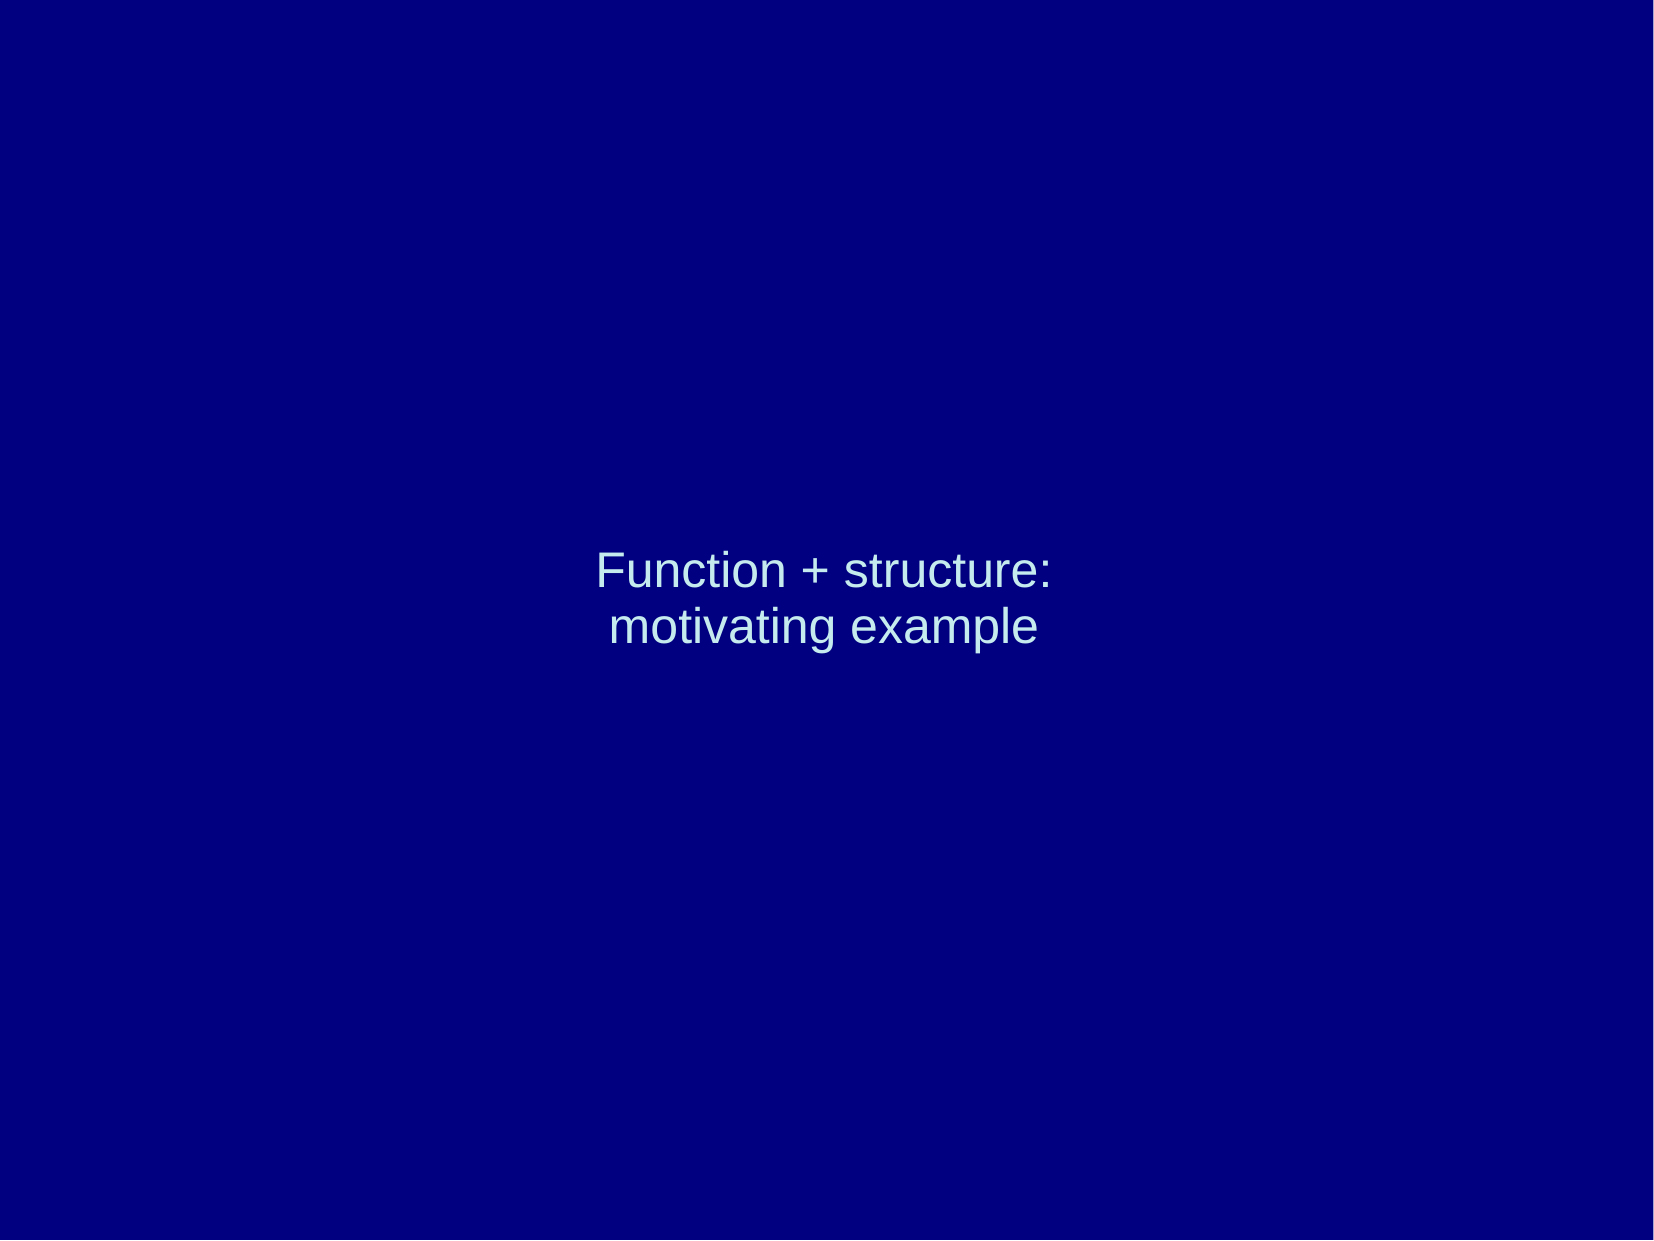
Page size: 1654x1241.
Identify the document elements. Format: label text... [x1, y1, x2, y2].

text_box Function + structure: motivating example [48, 535, 1600, 829]
